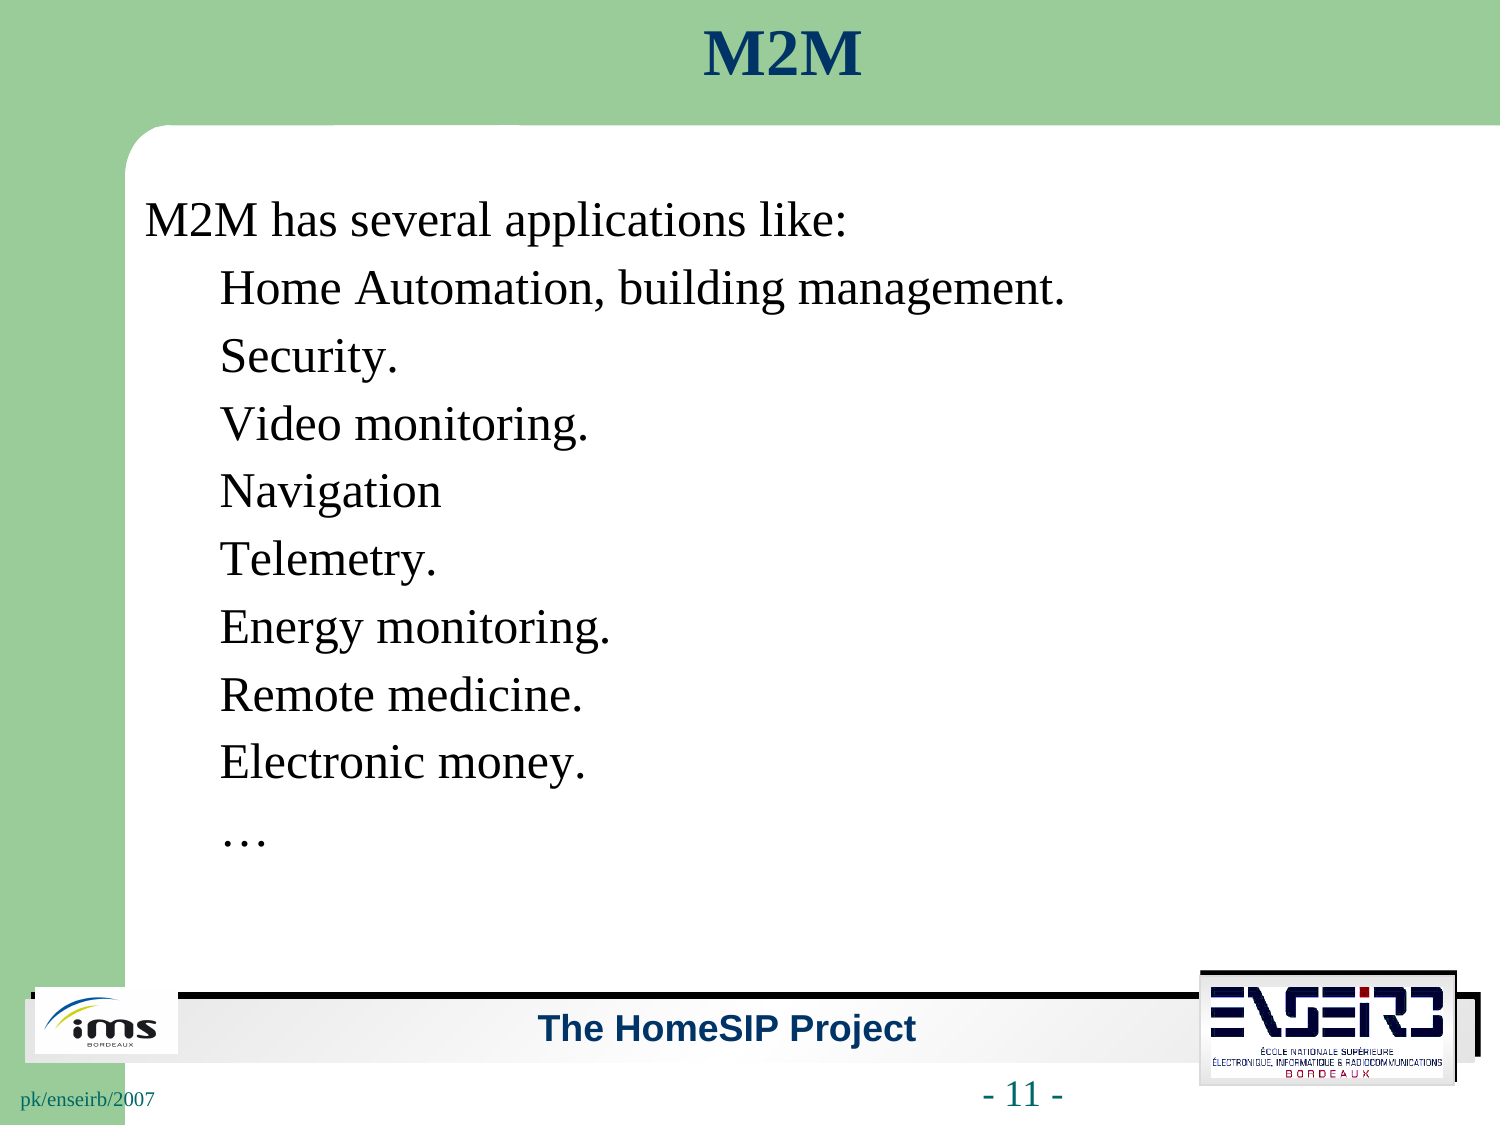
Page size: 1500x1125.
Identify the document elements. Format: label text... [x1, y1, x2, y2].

picture [35, 987, 178, 1054]
text_box M2M has several applications like: Home Automation, building management. Security. Video monitoring. Navigation Telemetry. Energy monitoring. Remote medicine. Electronic money. … [129, 184, 1392, 796]
text_box M2M [246, 8, 1322, 99]
picture [1211, 987, 1443, 1078]
